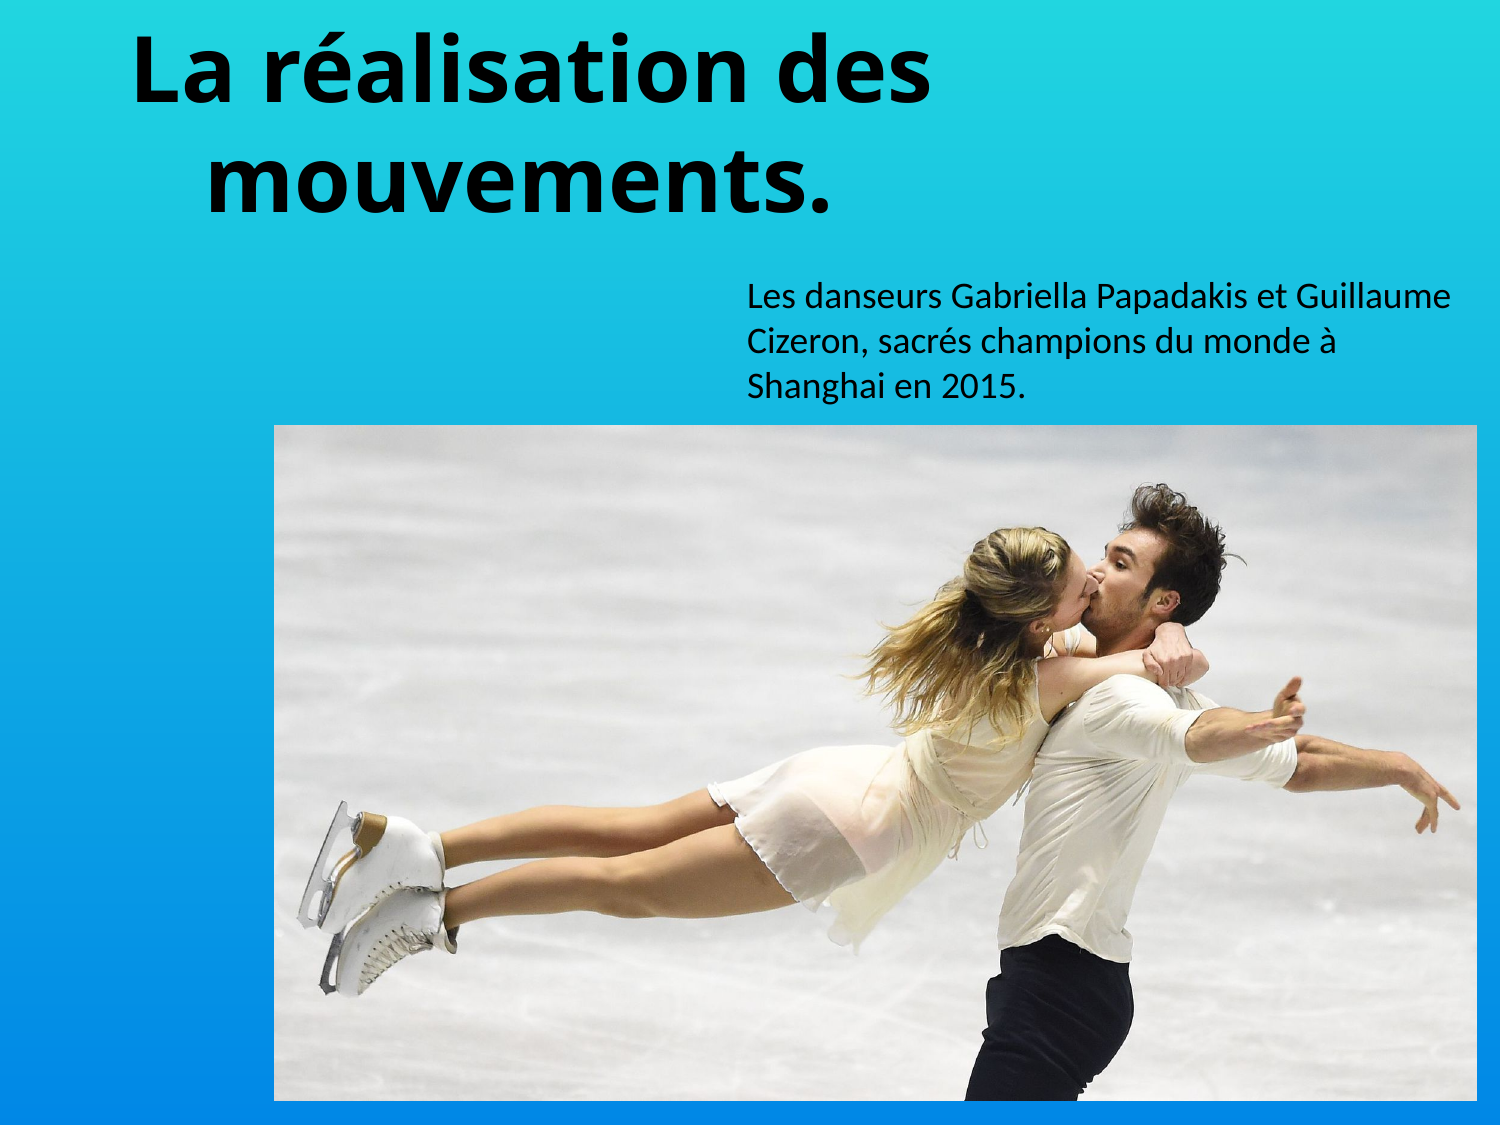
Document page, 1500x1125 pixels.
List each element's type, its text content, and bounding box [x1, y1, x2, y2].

picture [0, 425, 1500, 1101]
text_box Les danseurs Gabriella Papadakis et Guillaume Cizeron, sacrés champions du monde à Shanghai en 2015. [732, 263, 1477, 414]
title La réalisation des mouvements. [23, 0, 1040, 242]
